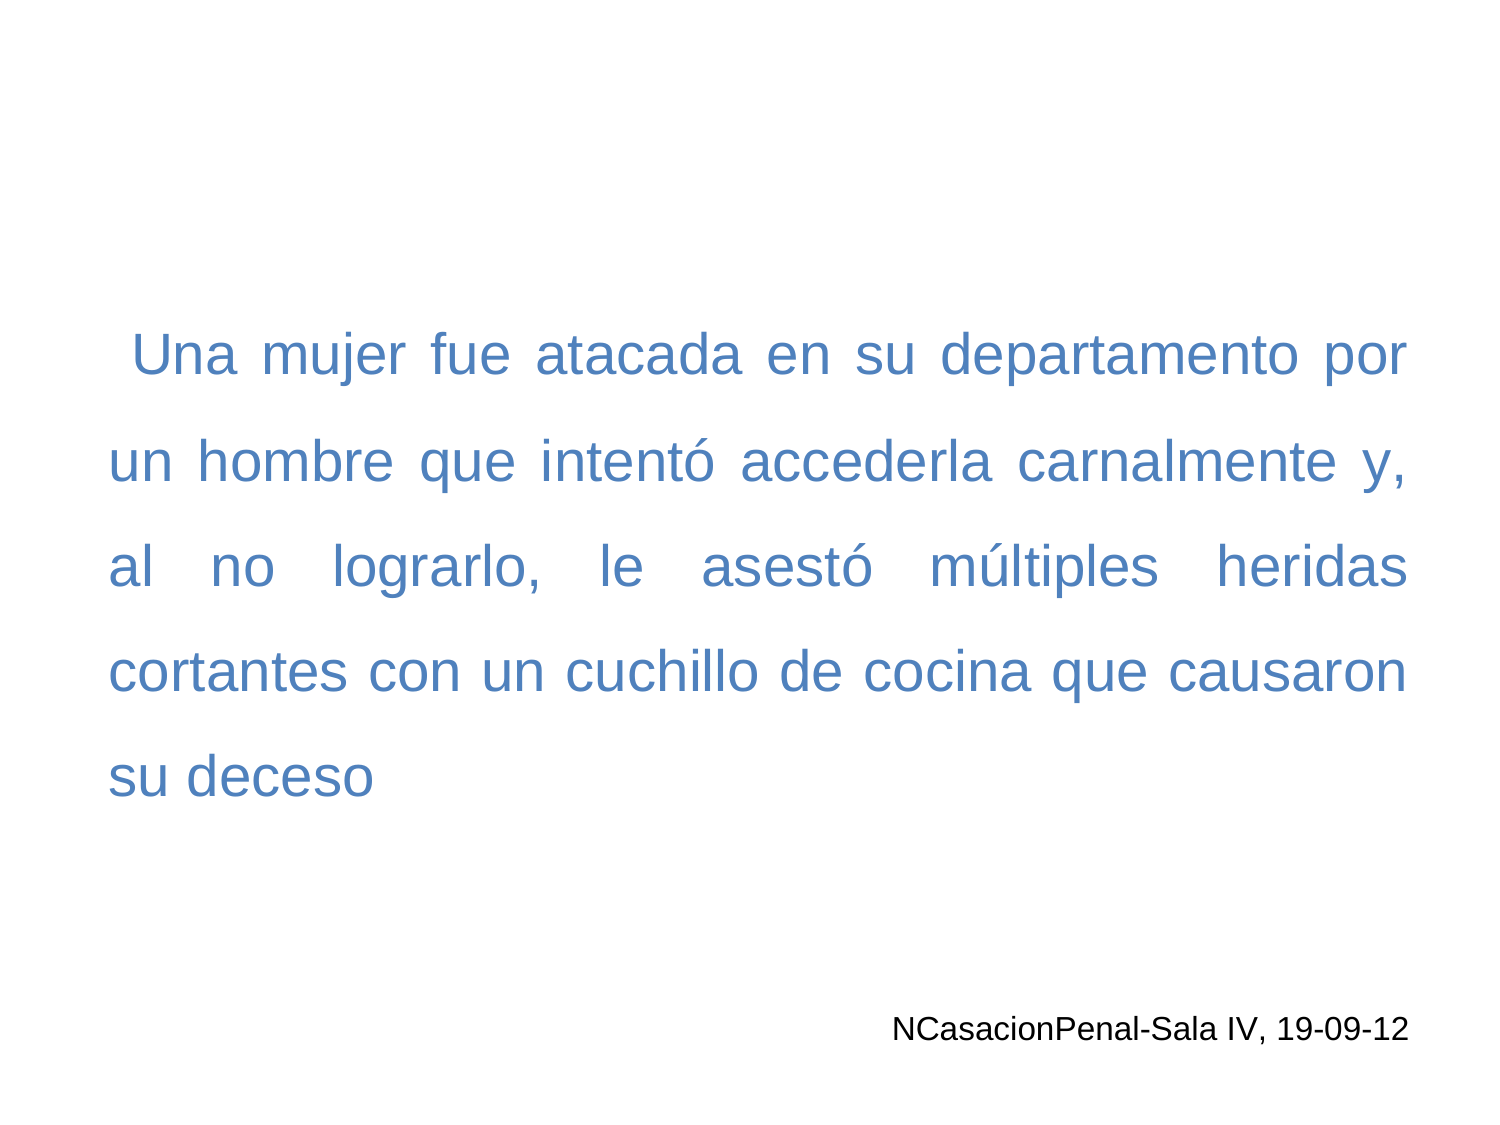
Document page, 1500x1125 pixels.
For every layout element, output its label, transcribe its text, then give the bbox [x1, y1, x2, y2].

list Una mujer fue atacada en su departamento por un hombre que intentó accederla carnalmente y, al no lograrlo, le asestó múltiples heridas cortantes con un cuchillo de cocina que causaron su deceso CNCasacionPenal-Sala IV, 19-09-12 [93, 140, 1426, 1056]
